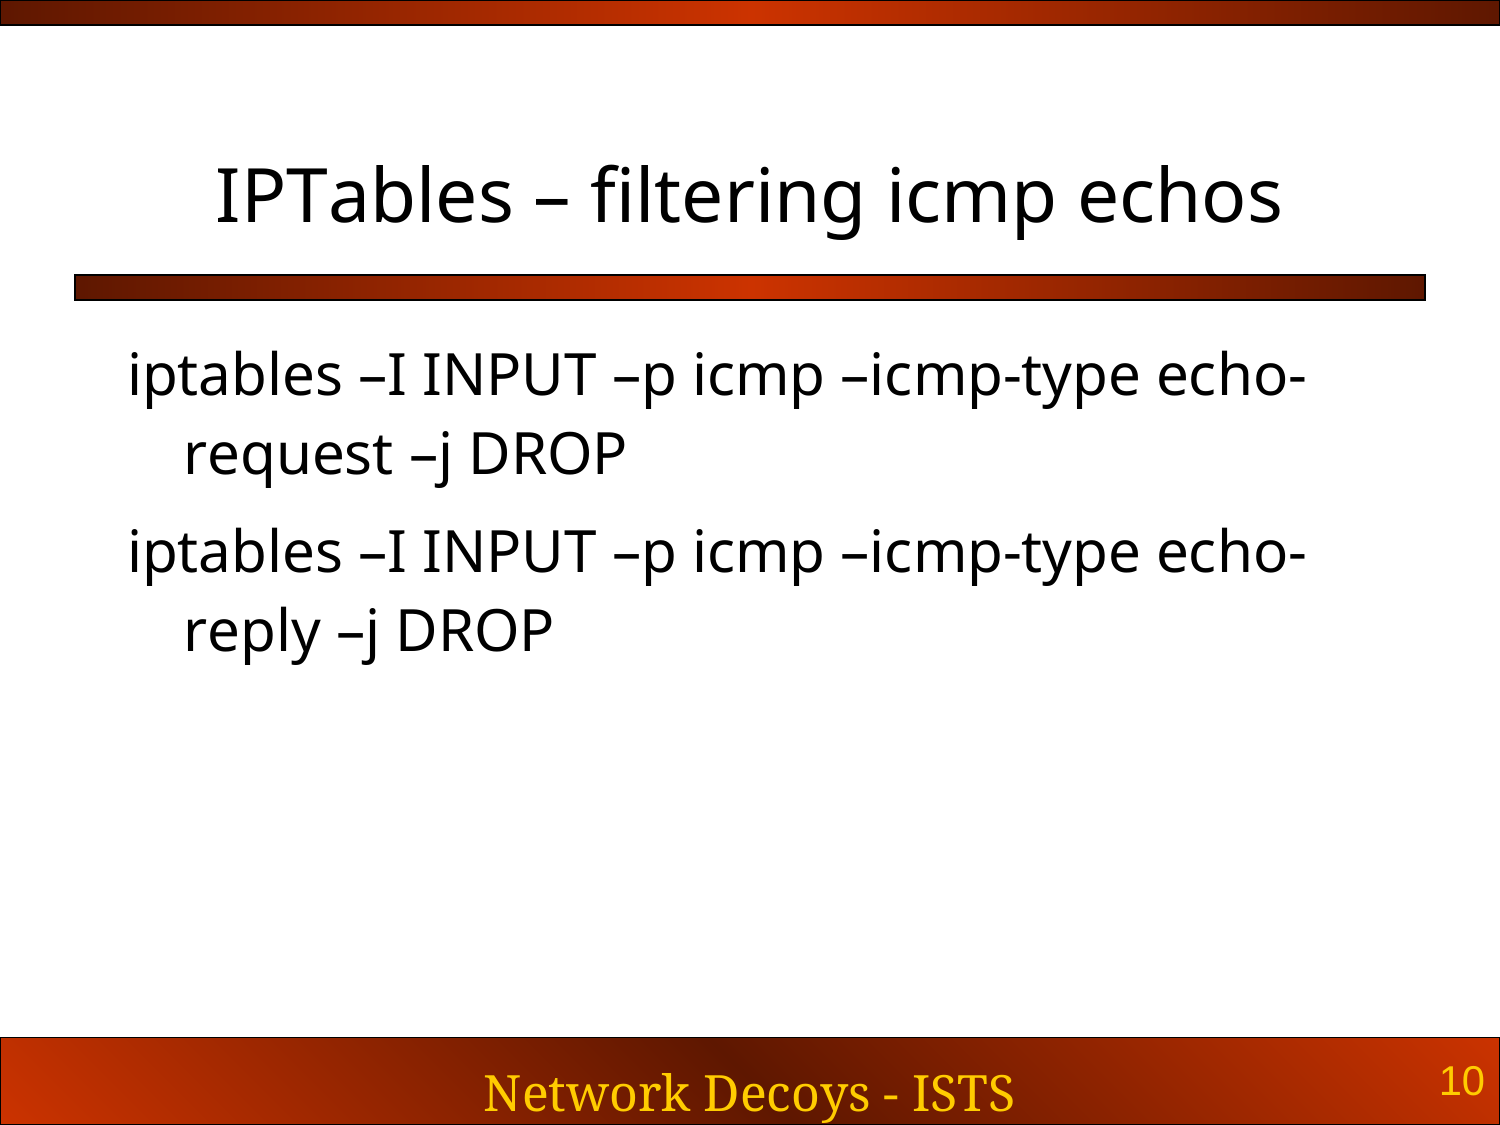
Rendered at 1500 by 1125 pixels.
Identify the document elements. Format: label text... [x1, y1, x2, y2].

list iptables –I INPUT –p icmp –icmp-type echo-request –j DROP iptables –I INPUT –p icmp –icmp-type echo-reply –j DROP [112, 324, 1388, 1001]
title IPTables – filtering icmp echos [112, 99, 1388, 288]
